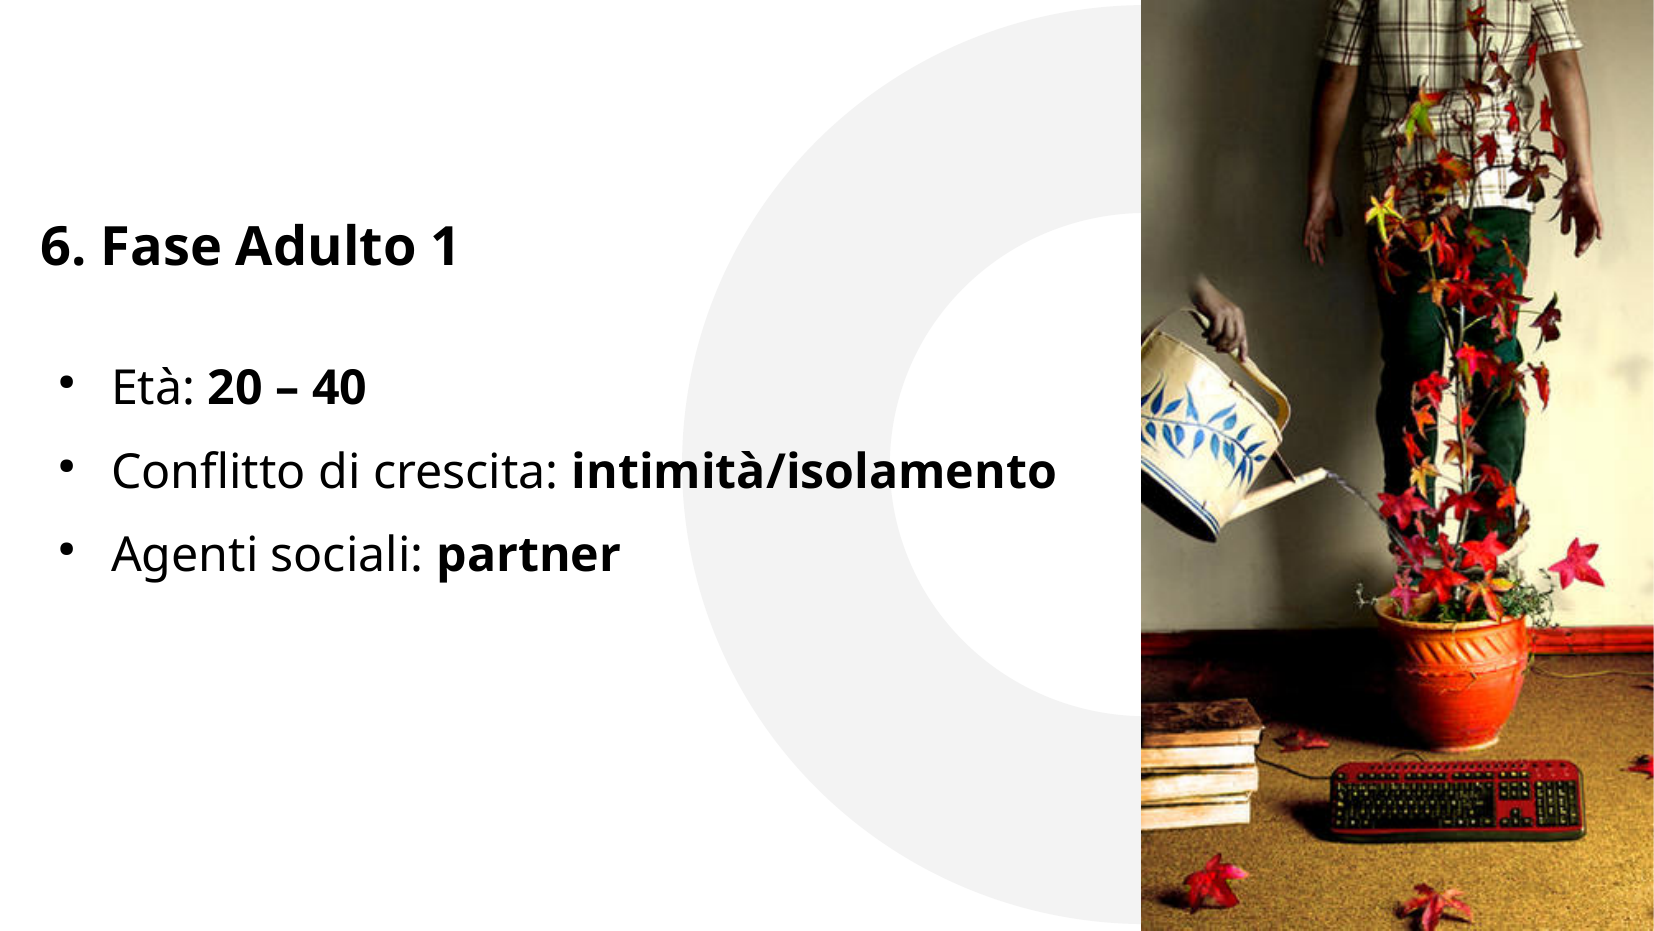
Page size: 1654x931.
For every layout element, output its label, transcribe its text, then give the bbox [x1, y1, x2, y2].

picture [1141, 0, 1654, 931]
list Età: 20 – 40 Conflitto di crescita: intimità/isolamento Agenti sociali: partner [40, 357, 1123, 712]
title 6. Fase Adulto 1 [40, 178, 897, 311]
